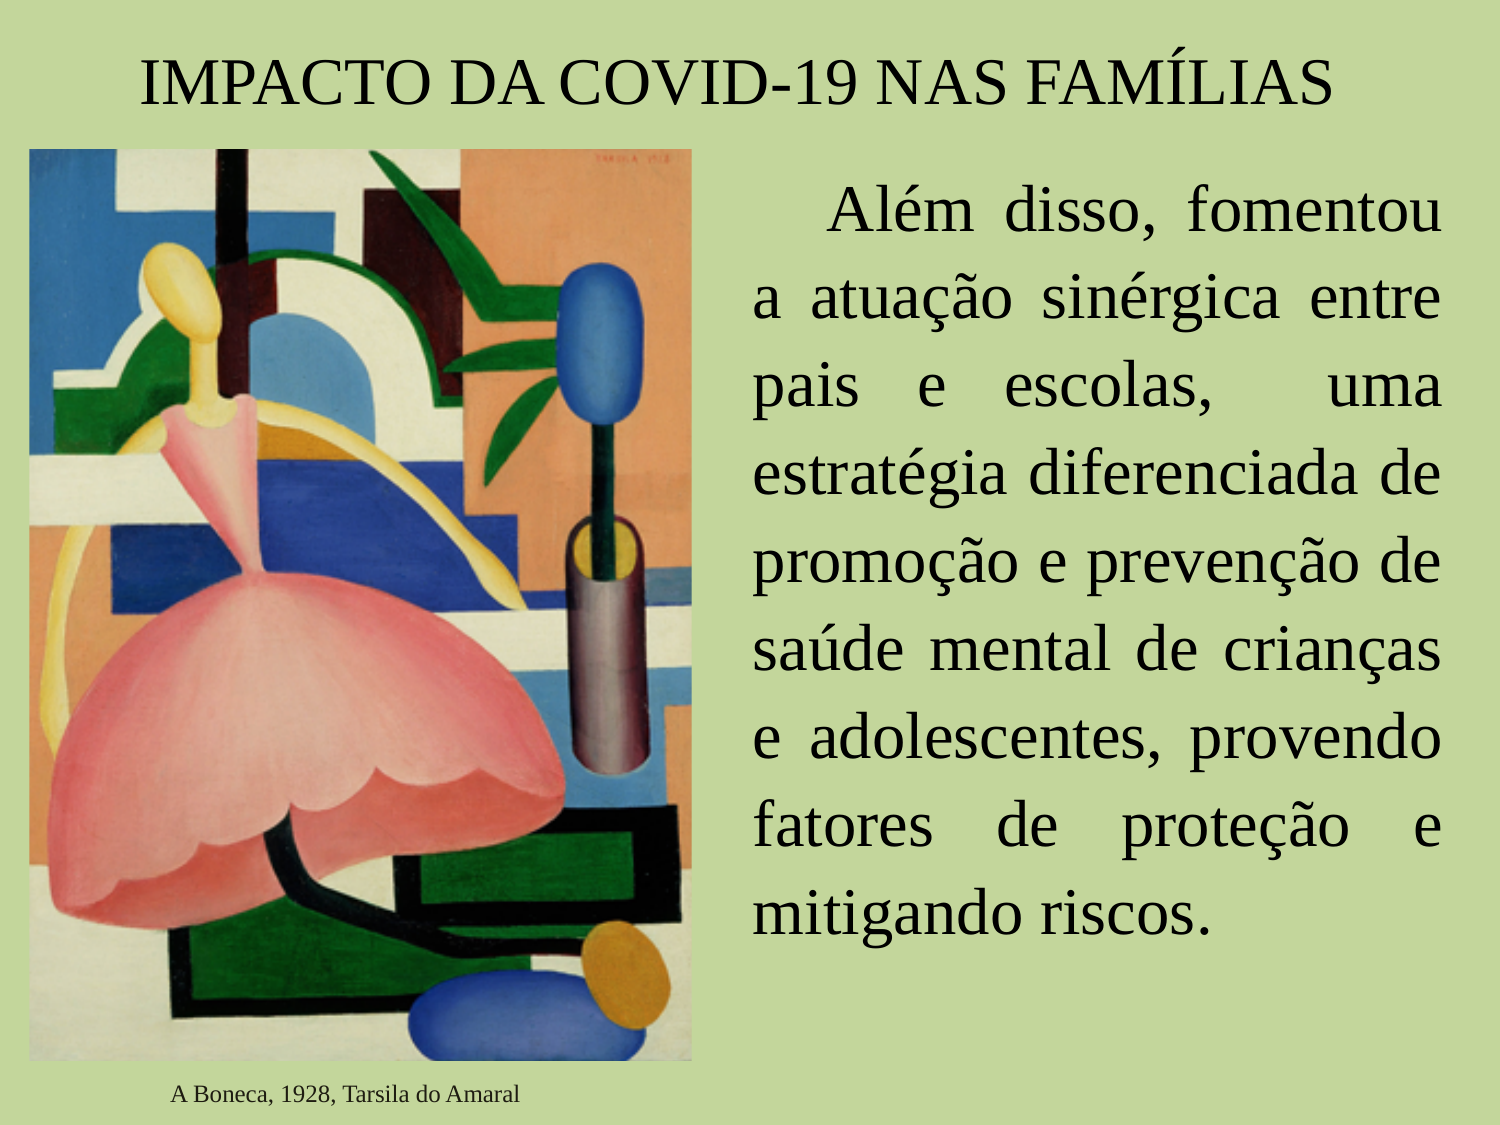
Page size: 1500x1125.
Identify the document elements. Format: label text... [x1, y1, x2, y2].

text_box A Boneca, 1928, Tarsila do Amaral [0, 1070, 691, 1116]
text_box Além disso, fomentou a atuação sinérgica entre pais e escolas, uma estratégia diferenciada de promoção e prevenção de saúde mental de crianças e adolescentes, provendo fatores de proteção e mitigando riscos. [738, 149, 1459, 956]
picture [29, 149, 692, 1061]
text_box IMPACTO DA COVID-19 NAS FAMÍLIAS [29, 30, 1447, 126]
